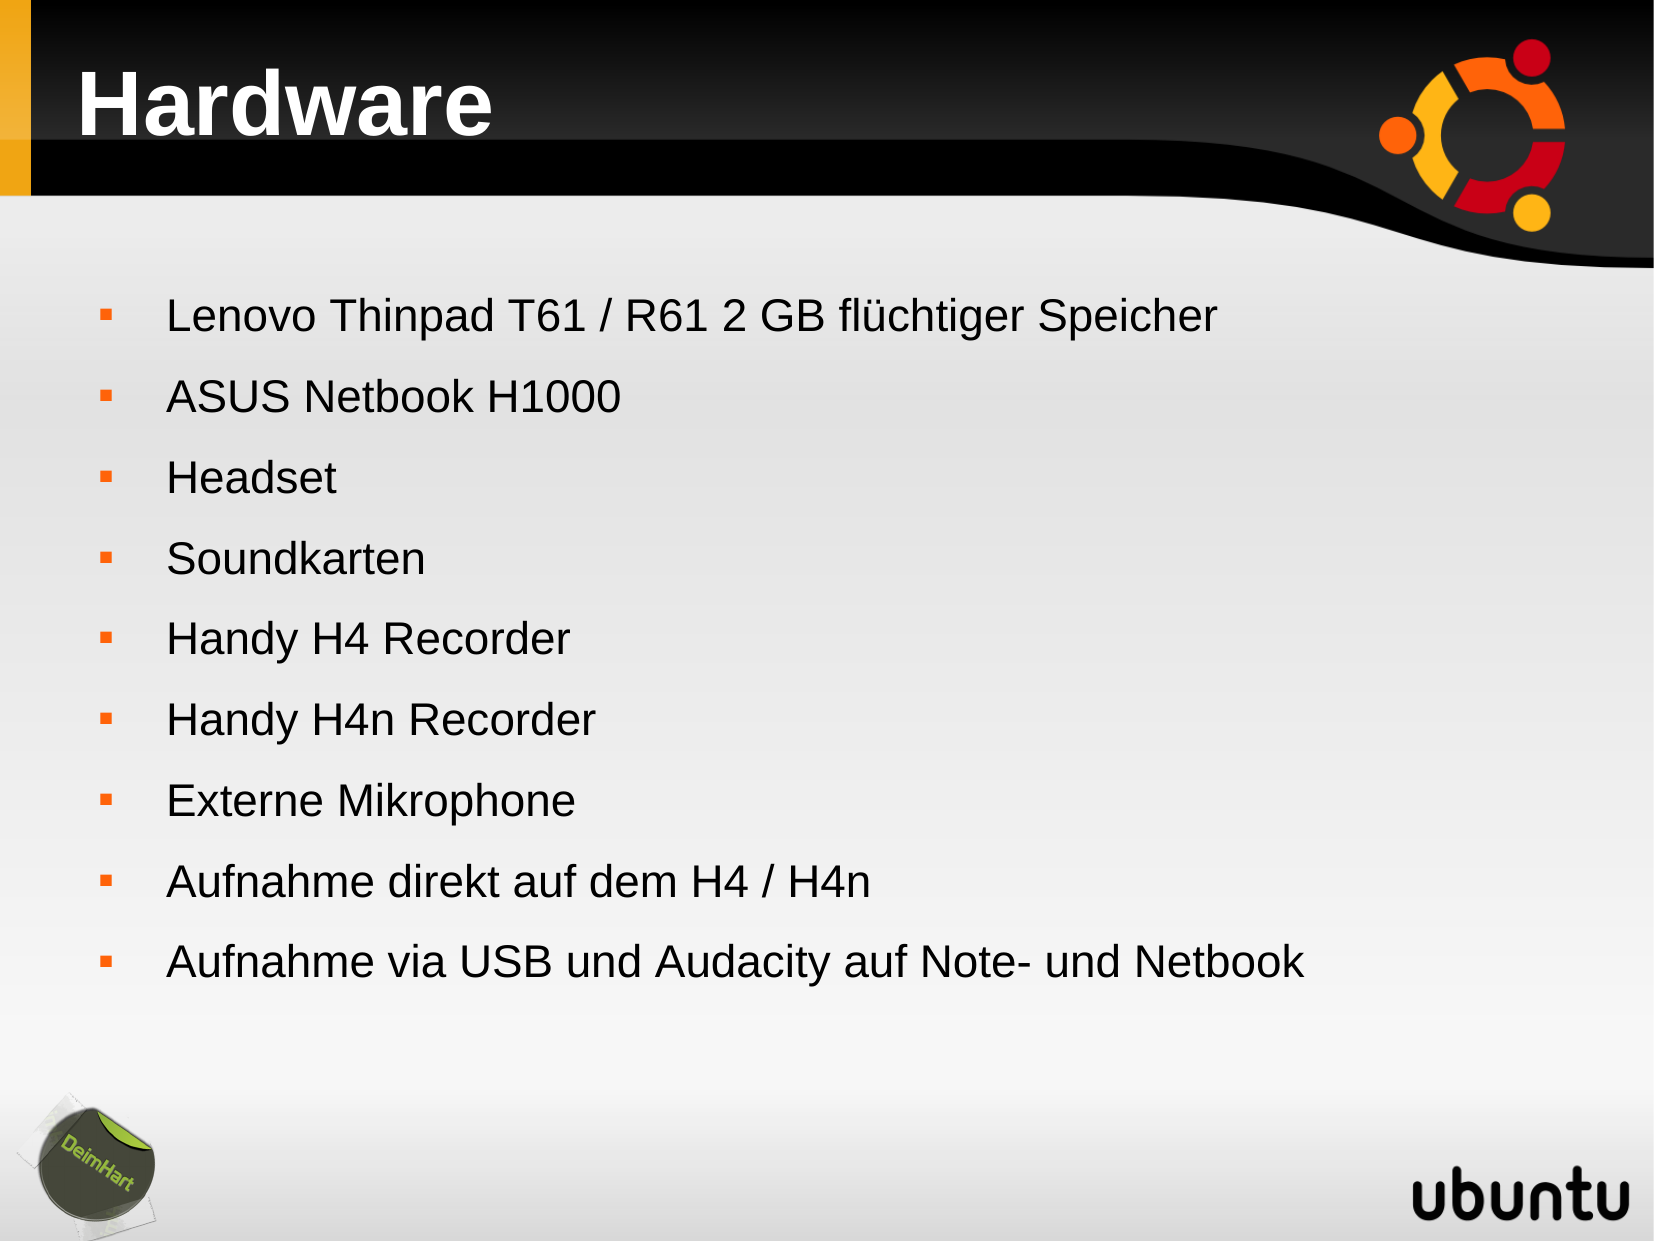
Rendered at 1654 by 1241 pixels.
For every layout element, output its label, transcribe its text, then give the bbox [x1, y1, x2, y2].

picture [0, 0, 1654, 1241]
title Hardware [76, 0, 1565, 208]
list Lenovo Thinpad T61 / R61 2 GB flüchtiger Speicher ASUS Netbook H1000 Headset Soundkarten Handy H4 Recorder Handy H4n Recorder Externe Mikrophone Aufnahme direkt auf dem H4 / H4n Aufnahme via USB und Audacity auf Note- und Netbook [82, 290, 1571, 1109]
